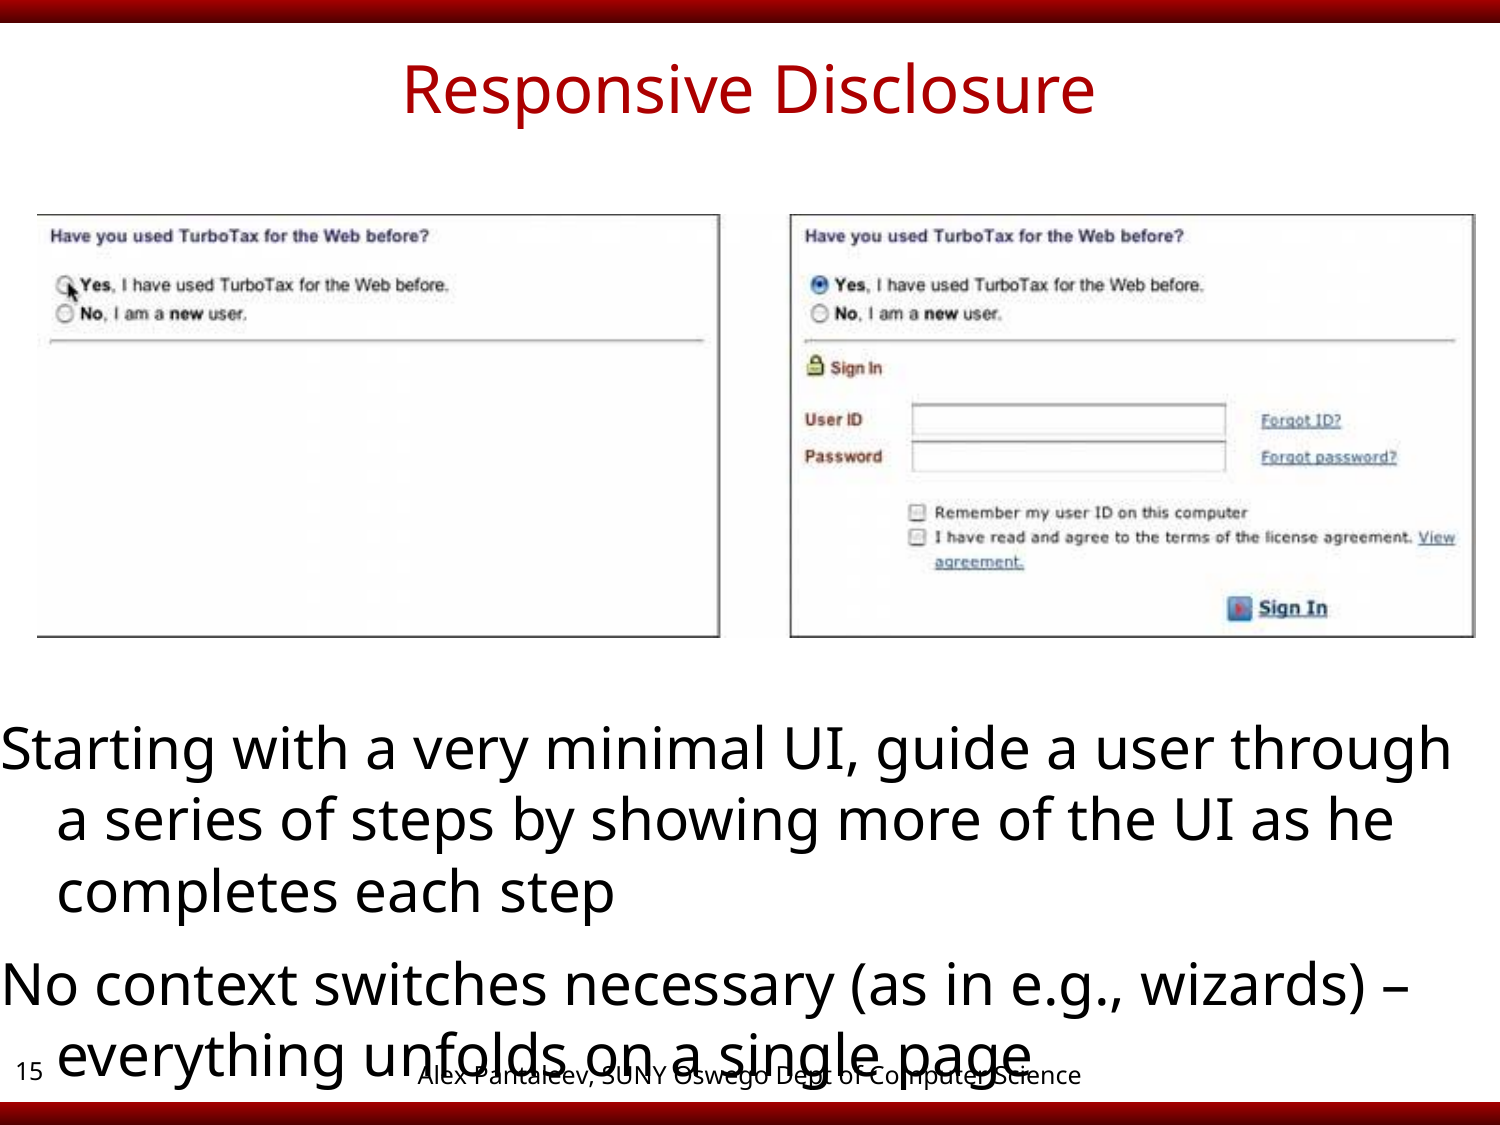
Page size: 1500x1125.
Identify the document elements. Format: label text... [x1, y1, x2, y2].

title Responsive Disclosure [0, 24, 1500, 150]
picture [37, 214, 1476, 638]
list Starting with a very minimal UI, guide a user through a series of steps by showing more of the UI as he completes each step No context switches necessary (as in e.g., wizards) – everything unfolds on a single page [0, 712, 1500, 1063]
